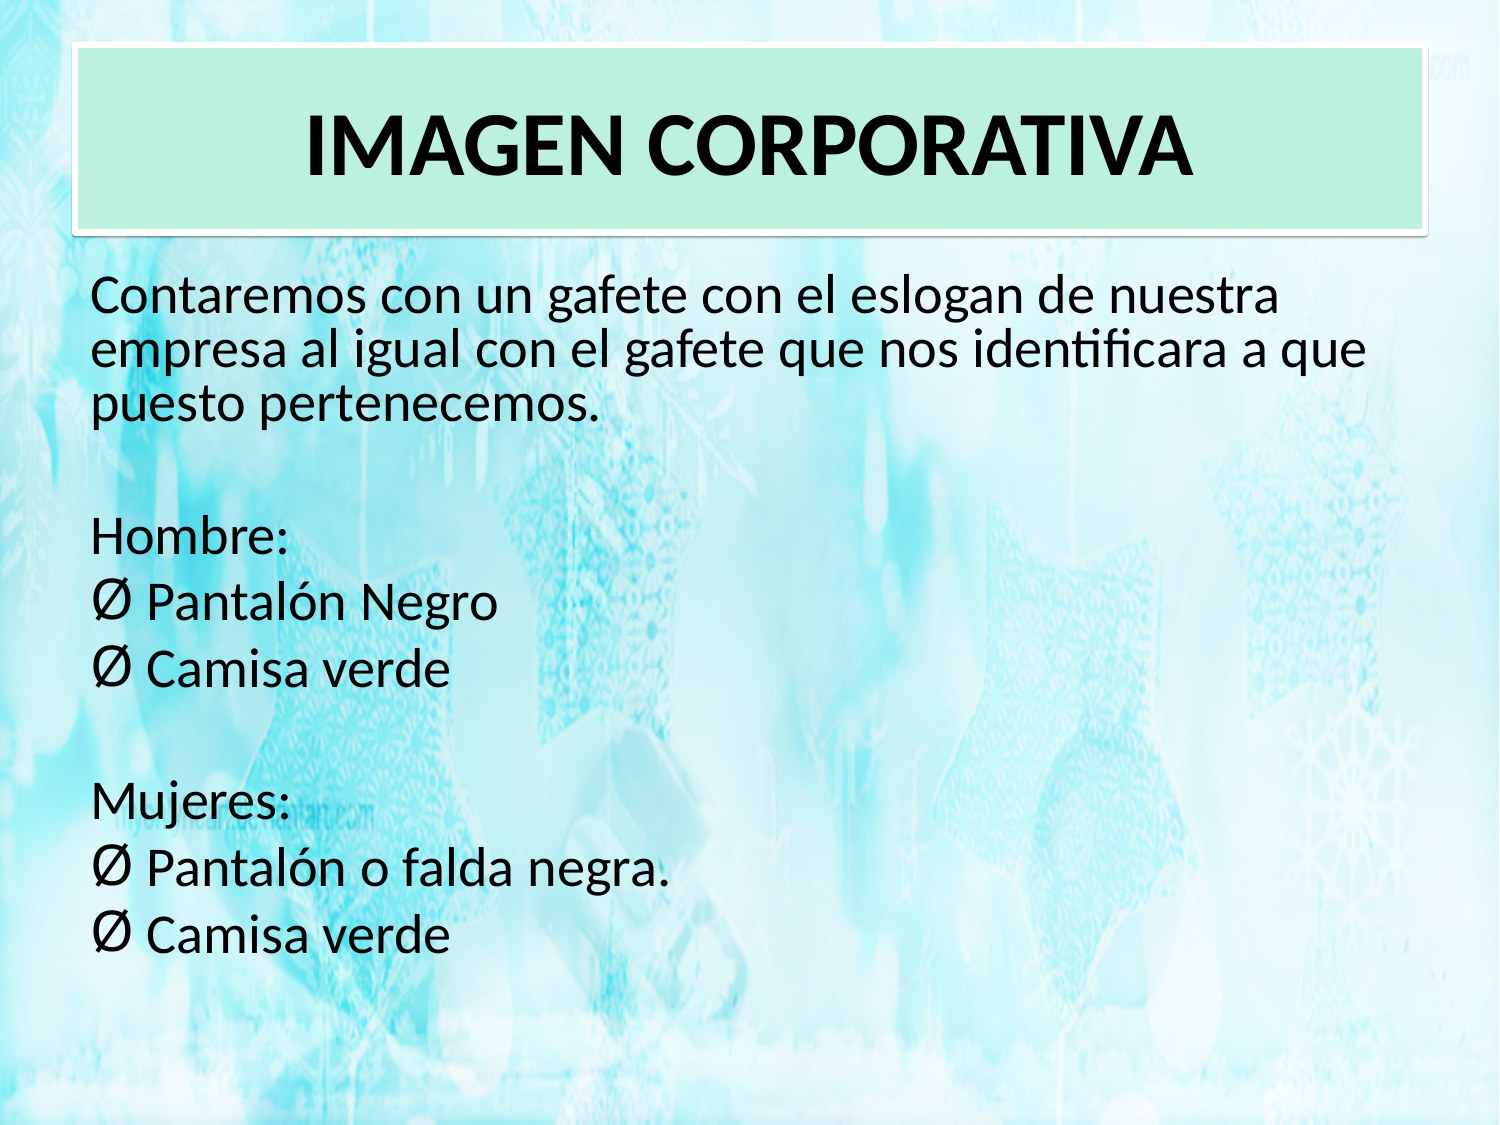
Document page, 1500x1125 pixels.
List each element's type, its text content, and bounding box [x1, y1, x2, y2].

title Imagen corporativa [75, 45, 1426, 233]
list Contaremos con un gafete con el eslogan de nuestra empresa al igual con el gafete que nos identificara a que puesto pertenecemos. Hombre: Pantalón Negro Camisa verde Mujeres: Pantalón o falda negra. Camisa verde [75, 262, 1426, 1005]
picture [0, 0, 1499, 1125]
